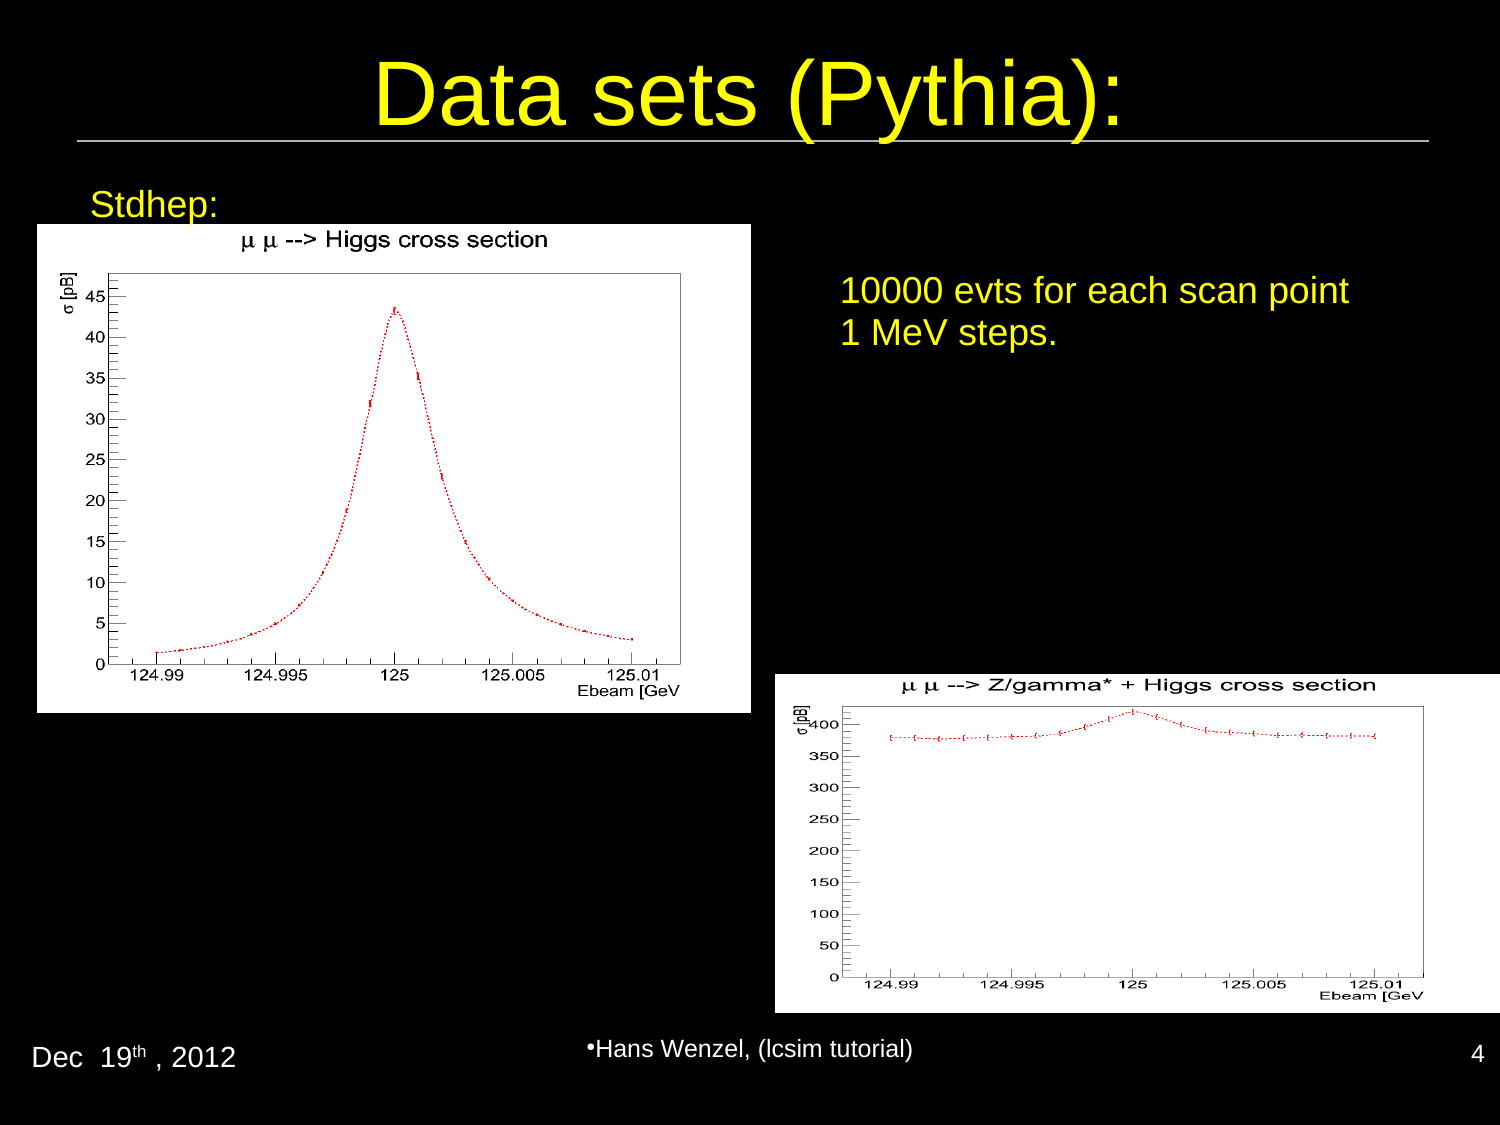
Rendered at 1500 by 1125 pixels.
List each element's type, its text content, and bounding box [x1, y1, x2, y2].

picture [37, 224, 751, 713]
text_box Stdhep: [75, 175, 234, 233]
picture [775, 674, 1500, 1013]
text_box 10000 evts for each scan point 1 MeV steps. [825, 262, 1375, 362]
subtitle [75, 83, 1463, 827]
title Data sets (Pythia): [75, 0, 1425, 83]
